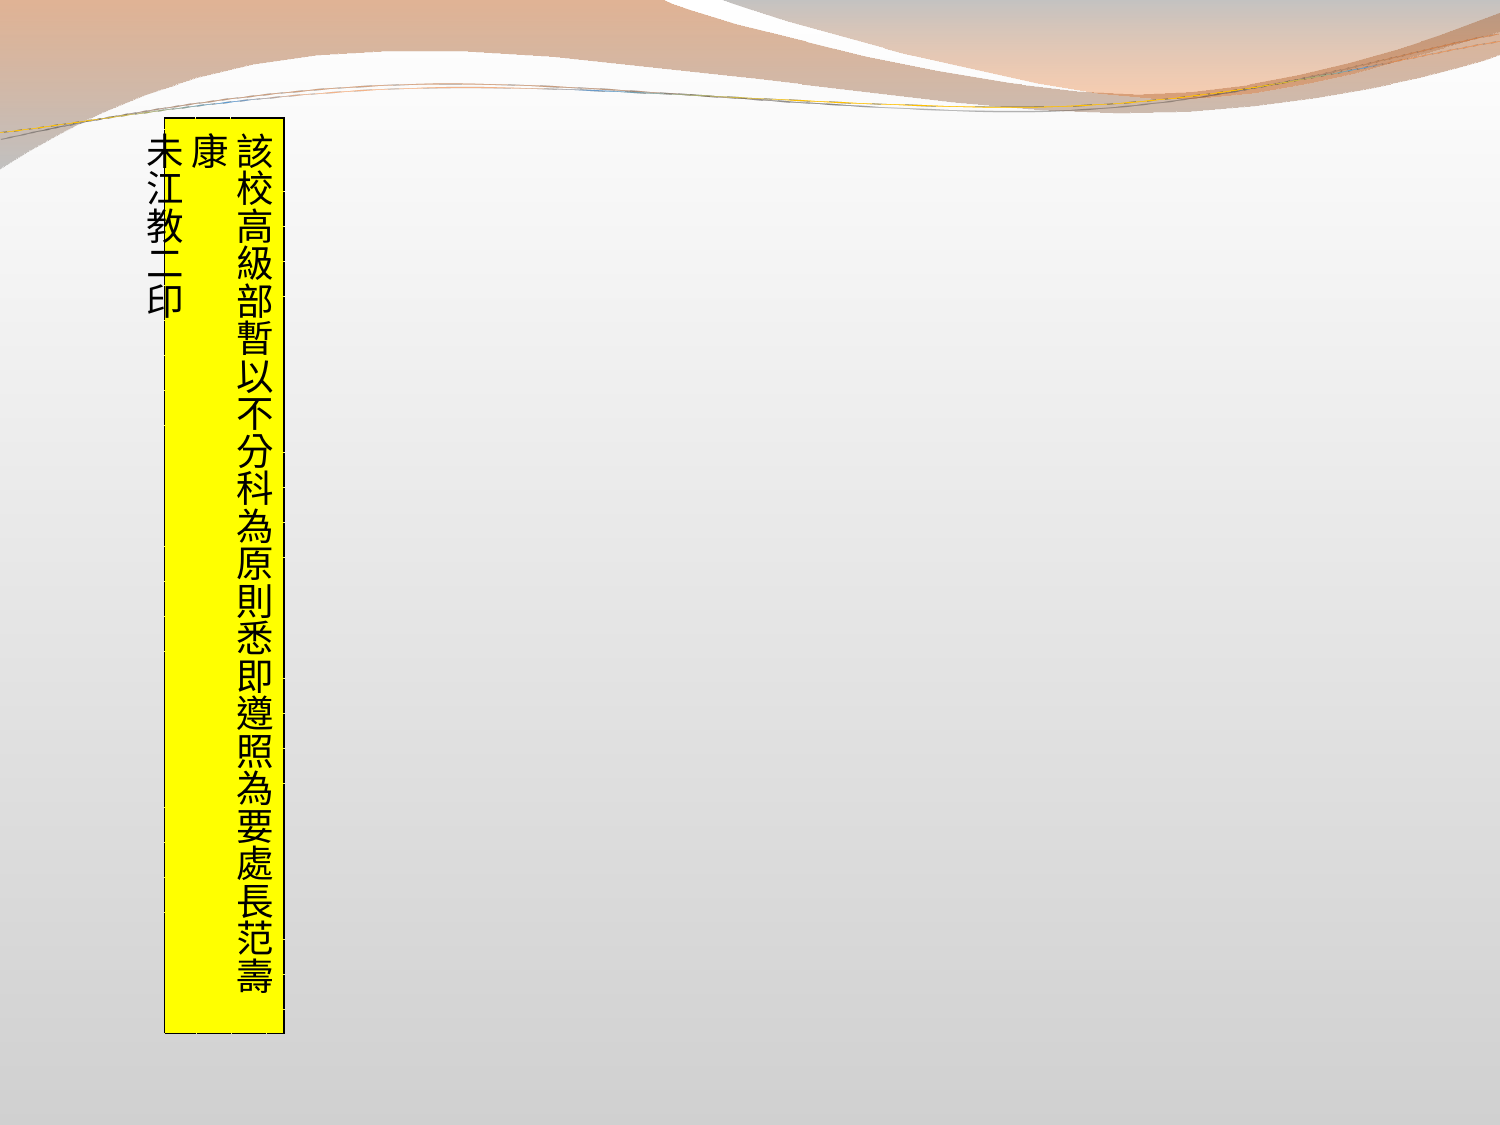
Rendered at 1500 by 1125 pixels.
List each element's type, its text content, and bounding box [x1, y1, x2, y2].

picture [0, 33, 1500, 140]
text_box 該校高級部暫以不分科為原則悉即遵照為要處長范壽康 未江教二印 [164, 117, 285, 1034]
